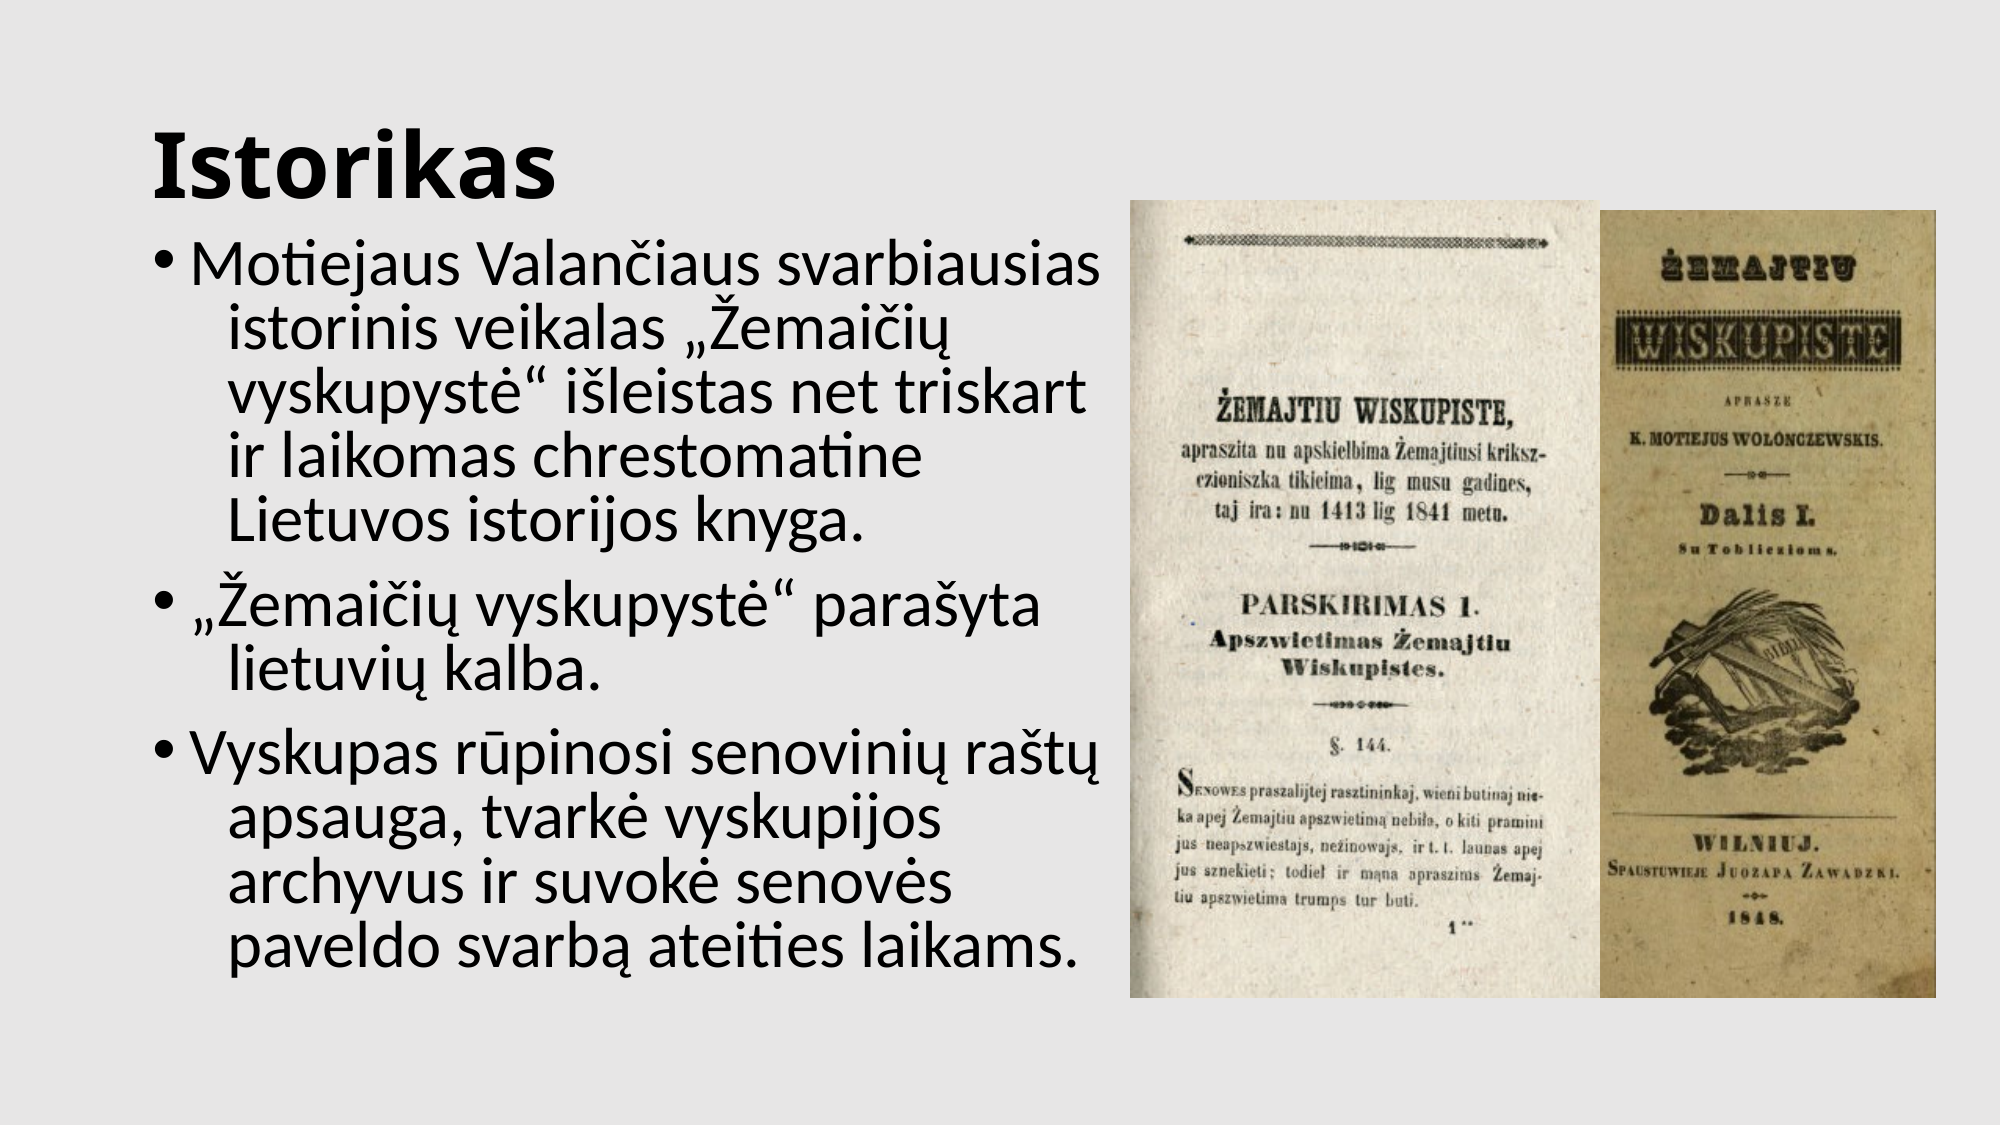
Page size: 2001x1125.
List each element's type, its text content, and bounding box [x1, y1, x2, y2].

picture [1130, 200, 1936, 998]
title Istorikas [137, 59, 1863, 278]
list Motiejaus Valančiaus svarbiausias istorinis veikalas „Žemaičių vyskupystė“ išleistas net triskart ir laikomas chrestomatine Lietuvos istorijos knyga. „Žemaičių vyskupystė“ parašyta lietuvių kalba. Vyskupas rūpinosi senovinių raštų apsauga, tvarkė vyskupijos archyvus ir suvokė senovės paveldo svarbą ateities laikams. [137, 226, 1129, 1014]
